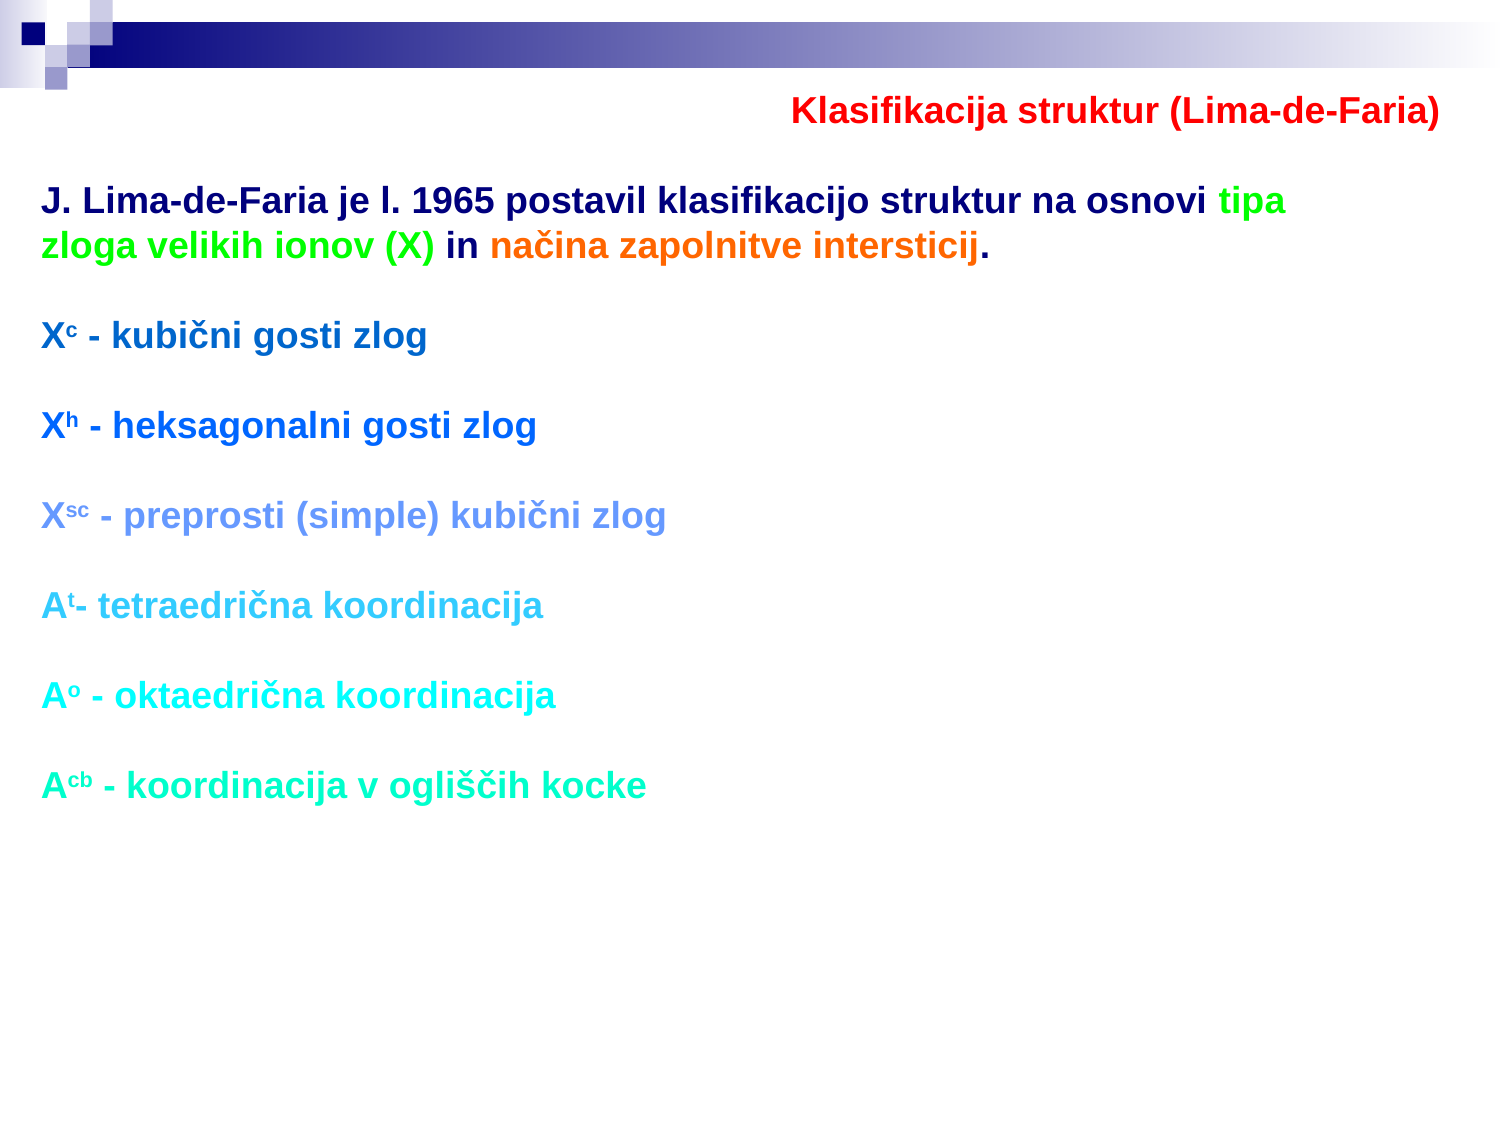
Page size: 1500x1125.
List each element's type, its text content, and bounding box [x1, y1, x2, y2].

text_box Klasifikacija struktur (Lima-de-Faria) J. Lima-de-Faria je l. 1965 postavil klasifikacijo struktur na osnovi tipa zloga velikih ionov (X) in načina zapolnitve intersticij. Xc - kubični gosti zlog Xh - heksagonalni gosti zlog Xsc - preprosti (simple) kubični zlog At- tetraedrična koordinacija Ao - oktaedrična koordinacija Acb - koordinacija v ogliščih kocke [25, 78, 1500, 814]
